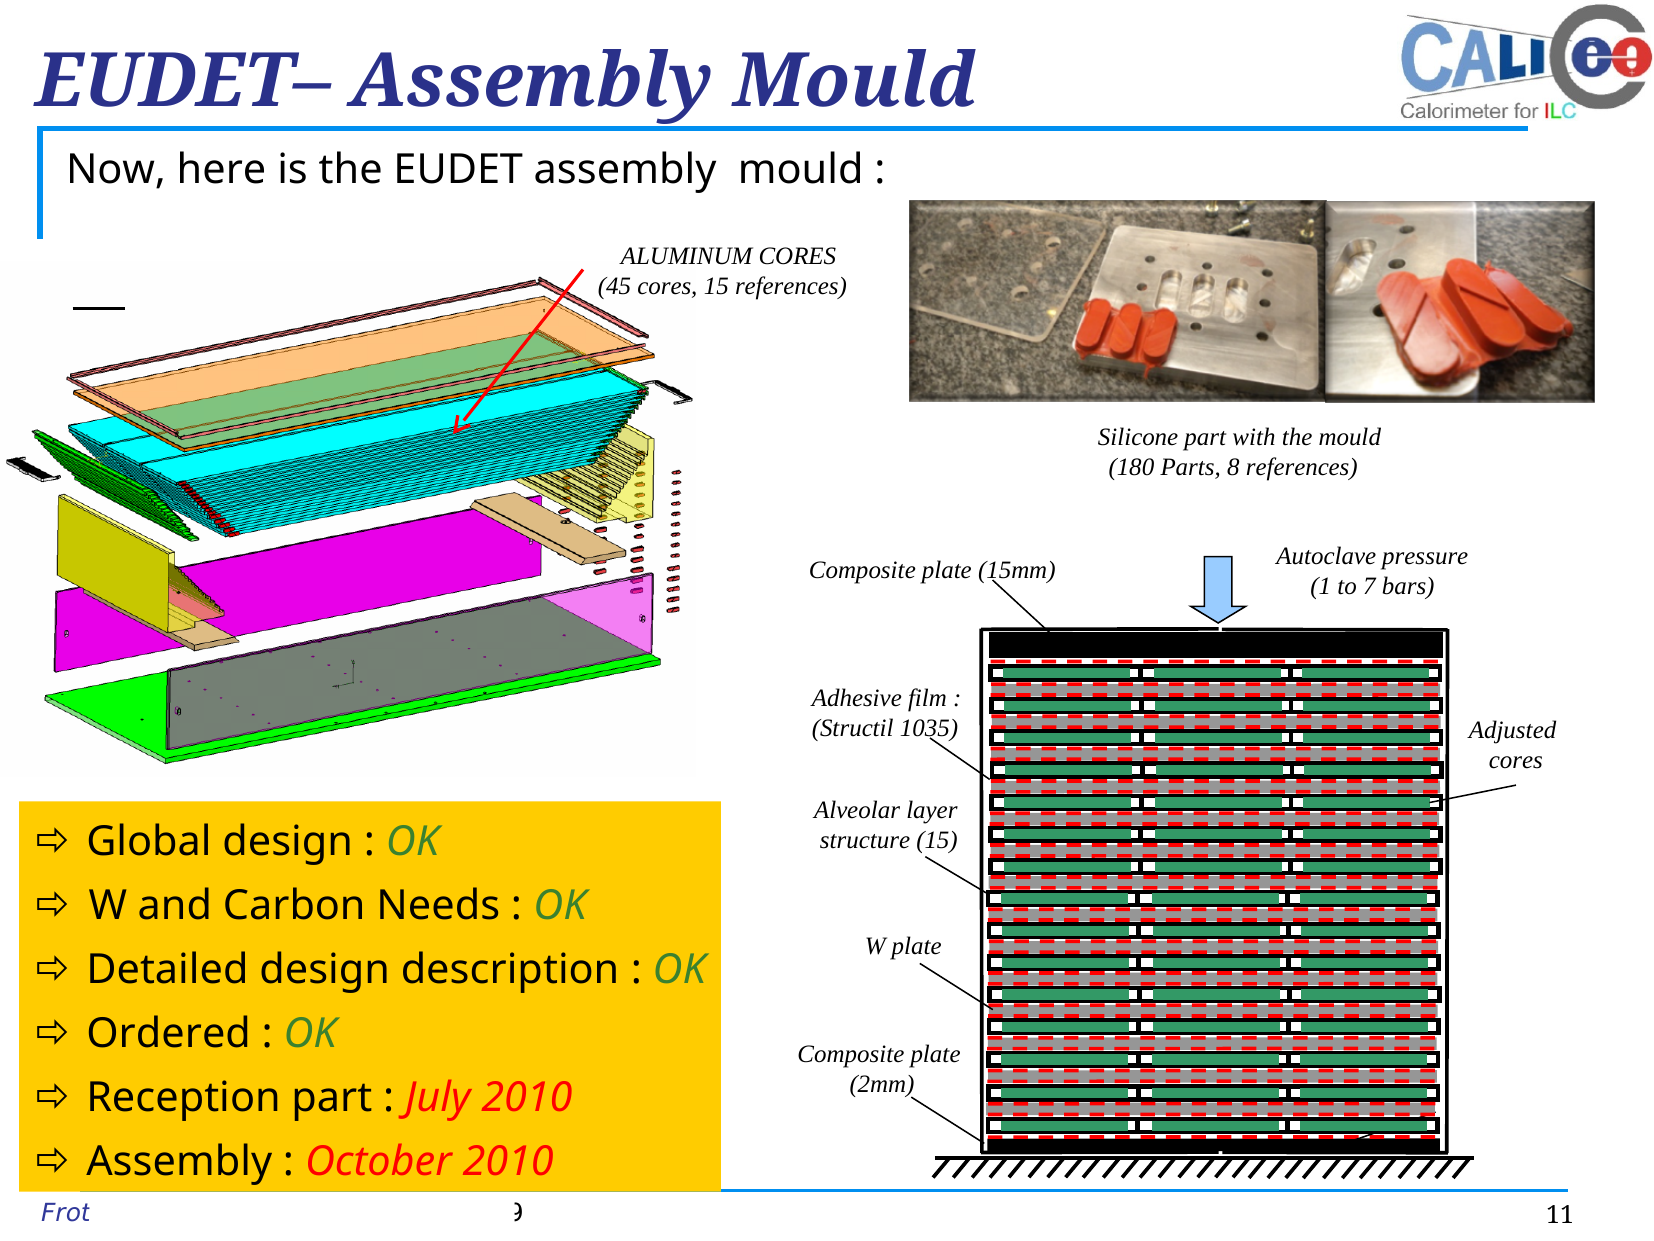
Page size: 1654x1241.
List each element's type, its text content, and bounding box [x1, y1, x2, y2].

text_box [990, 827, 1441, 841]
picture [907, 198, 1597, 405]
text_box [988, 956, 1439, 969]
text_box Adhesive film : (Structil 1035) [797, 673, 977, 749]
text_box [991, 795, 1441, 809]
text_box [988, 924, 1439, 938]
text_box [988, 1118, 1438, 1132]
text_box [1190, 556, 1246, 623]
picture [1397, 0, 1654, 121]
text_box [988, 1052, 1439, 1066]
title EUDET– Assembly Mould [20, 19, 1510, 226]
text_box [991, 699, 1441, 713]
text_box [990, 666, 1441, 680]
text_box W plate [850, 921, 957, 968]
picture [0, 261, 696, 777]
text_box Adjusted cores [1454, 705, 1578, 782]
text_box Composite plate (2mm) [782, 1030, 976, 1106]
text_box [988, 1020, 1439, 1034]
text_box Alveolar layer structure (15) [799, 786, 979, 862]
text_box <number> [1203, 1157, 1589, 1241]
text_box Composite plate (15mm) [794, 545, 1071, 592]
text_box [989, 987, 1440, 1001]
text_box Autoclave pressure (1 to 7 bars) [1261, 532, 1484, 608]
text_box [991, 731, 1441, 744]
text_box [990, 860, 1441, 873]
text_box Silicone part with the mould (180 Parts, 8 references) [1083, 412, 1397, 489]
text_box ALUMINUM CORES (45 cores, 15 references) [582, 231, 875, 308]
text_box [988, 1086, 1439, 1100]
text_box [991, 634, 1441, 657]
text_box [988, 891, 1438, 905]
text_box [992, 763, 1442, 777]
text_box  Global design : OK  W and Carbon Needs : OK  Detailed design description : OK  Ordered : OK  Reception part : July 2010  Assembly : October 2010 [19, 801, 721, 1192]
text_box Now, here is the EUDET assembly mould : [51, 133, 1599, 200]
